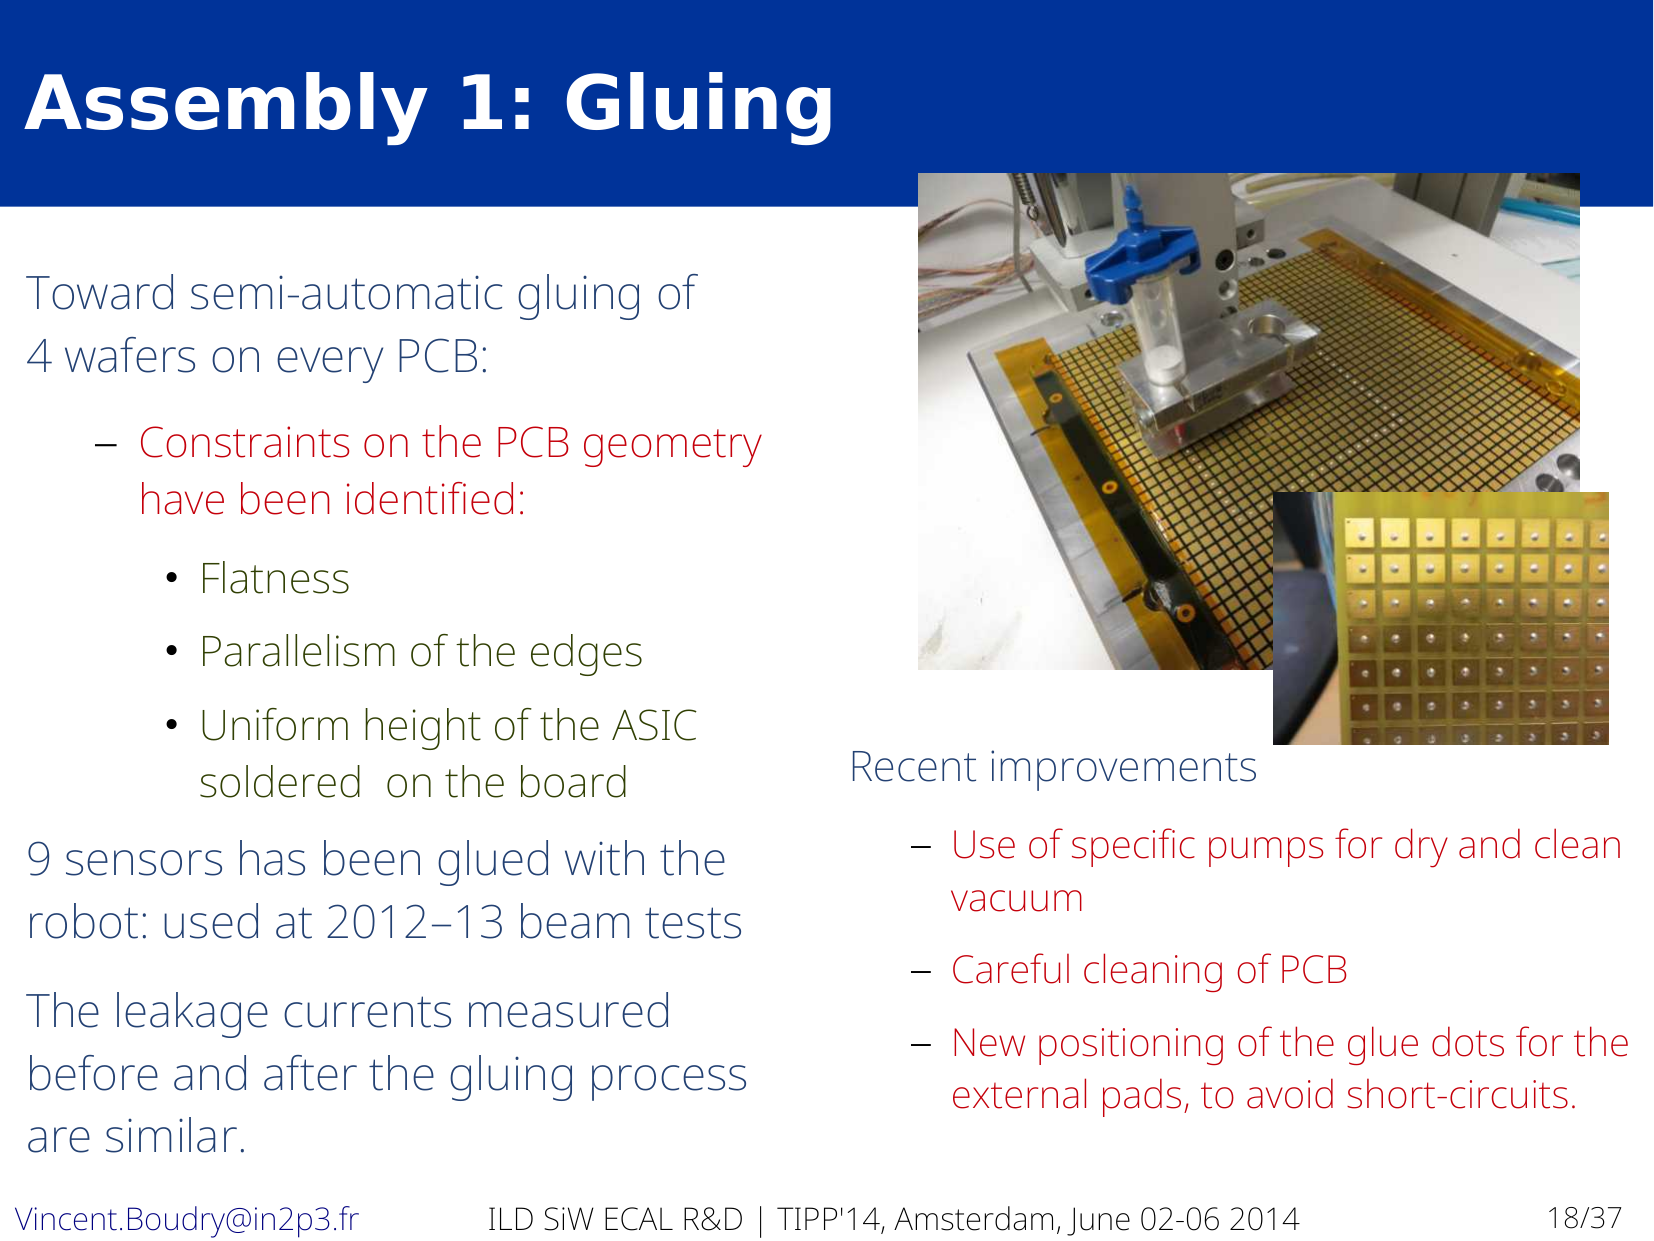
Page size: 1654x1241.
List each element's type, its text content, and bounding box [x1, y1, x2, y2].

picture [918, 173, 1609, 745]
list Toward semi-automatic gluing of 4 wafers on every PCB: Constraints on the PCB geometry have been identified: Flatness Parallelism of the edges Uniform height of the ASIC soldered on the board 9 sensors has been glued with the robot: used at 2012–13 beam tests The leakage currents measured before and after the gluing process are similar. [26, 260, 810, 1172]
title Assembly 1: Gluing [24, 17, 1635, 191]
list Recent improvements Use of specific pumps for dry and clean vacuum Careful cleaning of PCB New positioning of the glue dots for the external pads, to avoid short-circuits. [848, 736, 1632, 1172]
